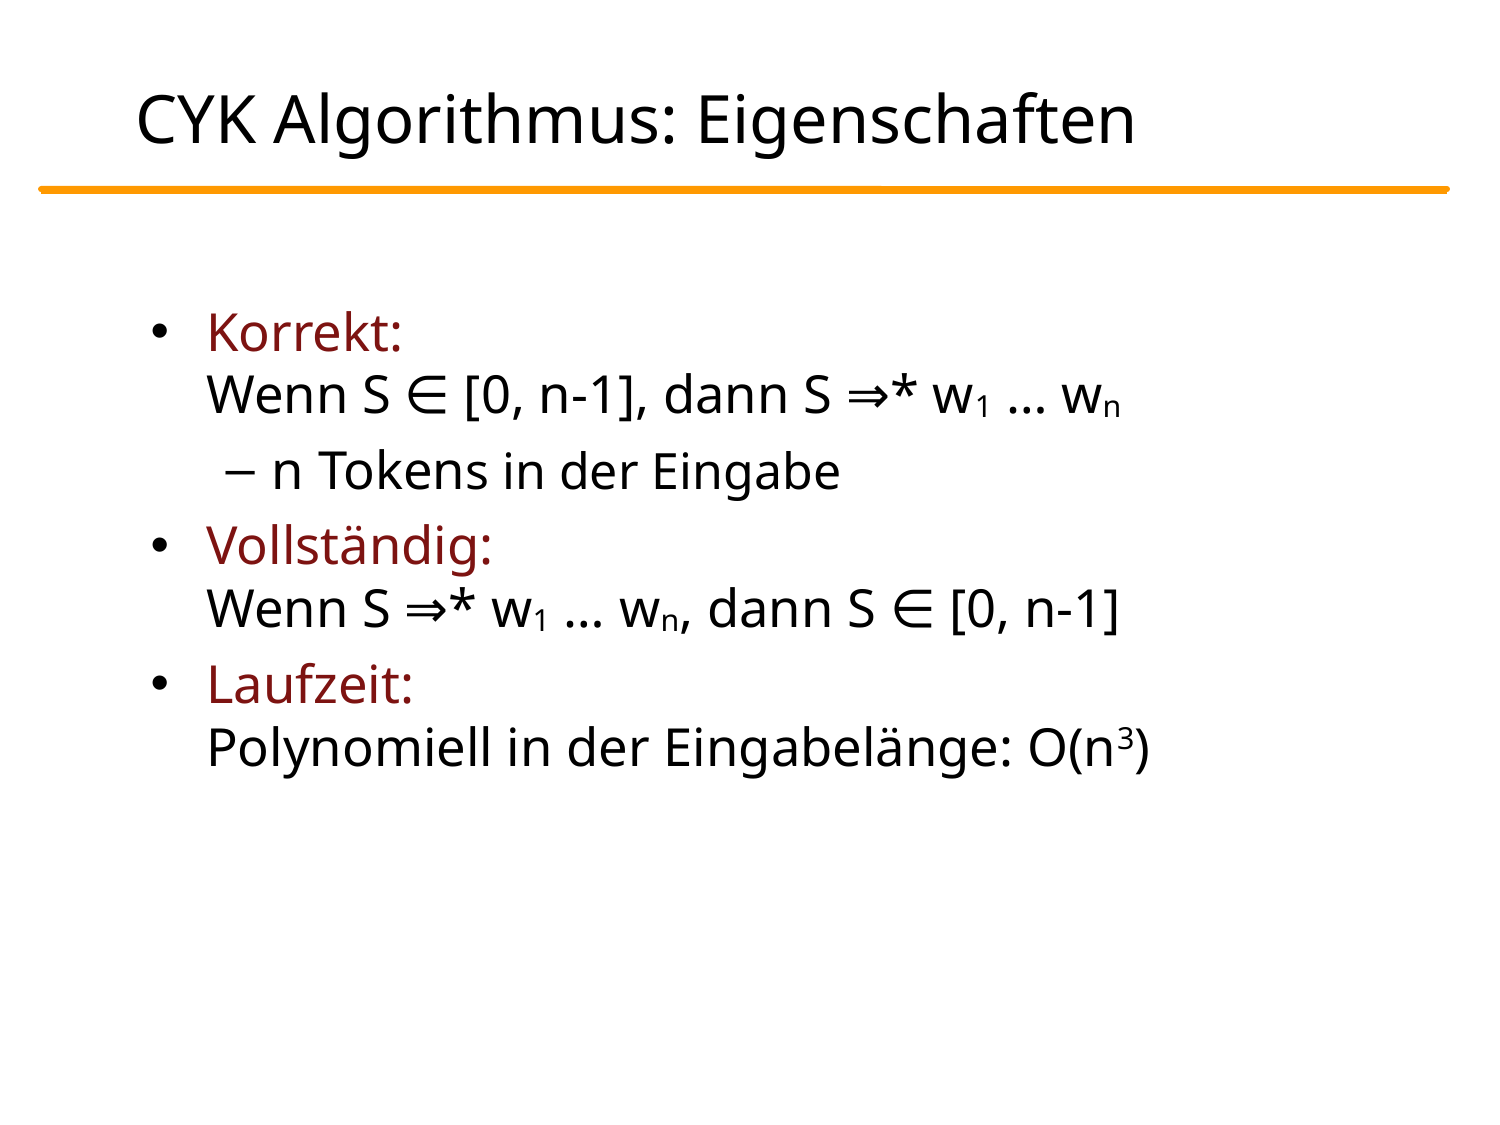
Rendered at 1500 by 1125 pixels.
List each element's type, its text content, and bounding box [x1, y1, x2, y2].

title CYK Algorithmus: Eigenschaften [0, 42, 1275, 191]
list Korrekt: Wenn S ∈ [0, n-1], dann S ⇒* w1 … wn n Tokens in der Eingabe Vollständig: Wenn S ⇒* w1 … wn, dann S ∈ [0, n-1] Laufzeit: Polynomiell in der Eingabelänge: O(n3) [135, 290, 1411, 1041]
